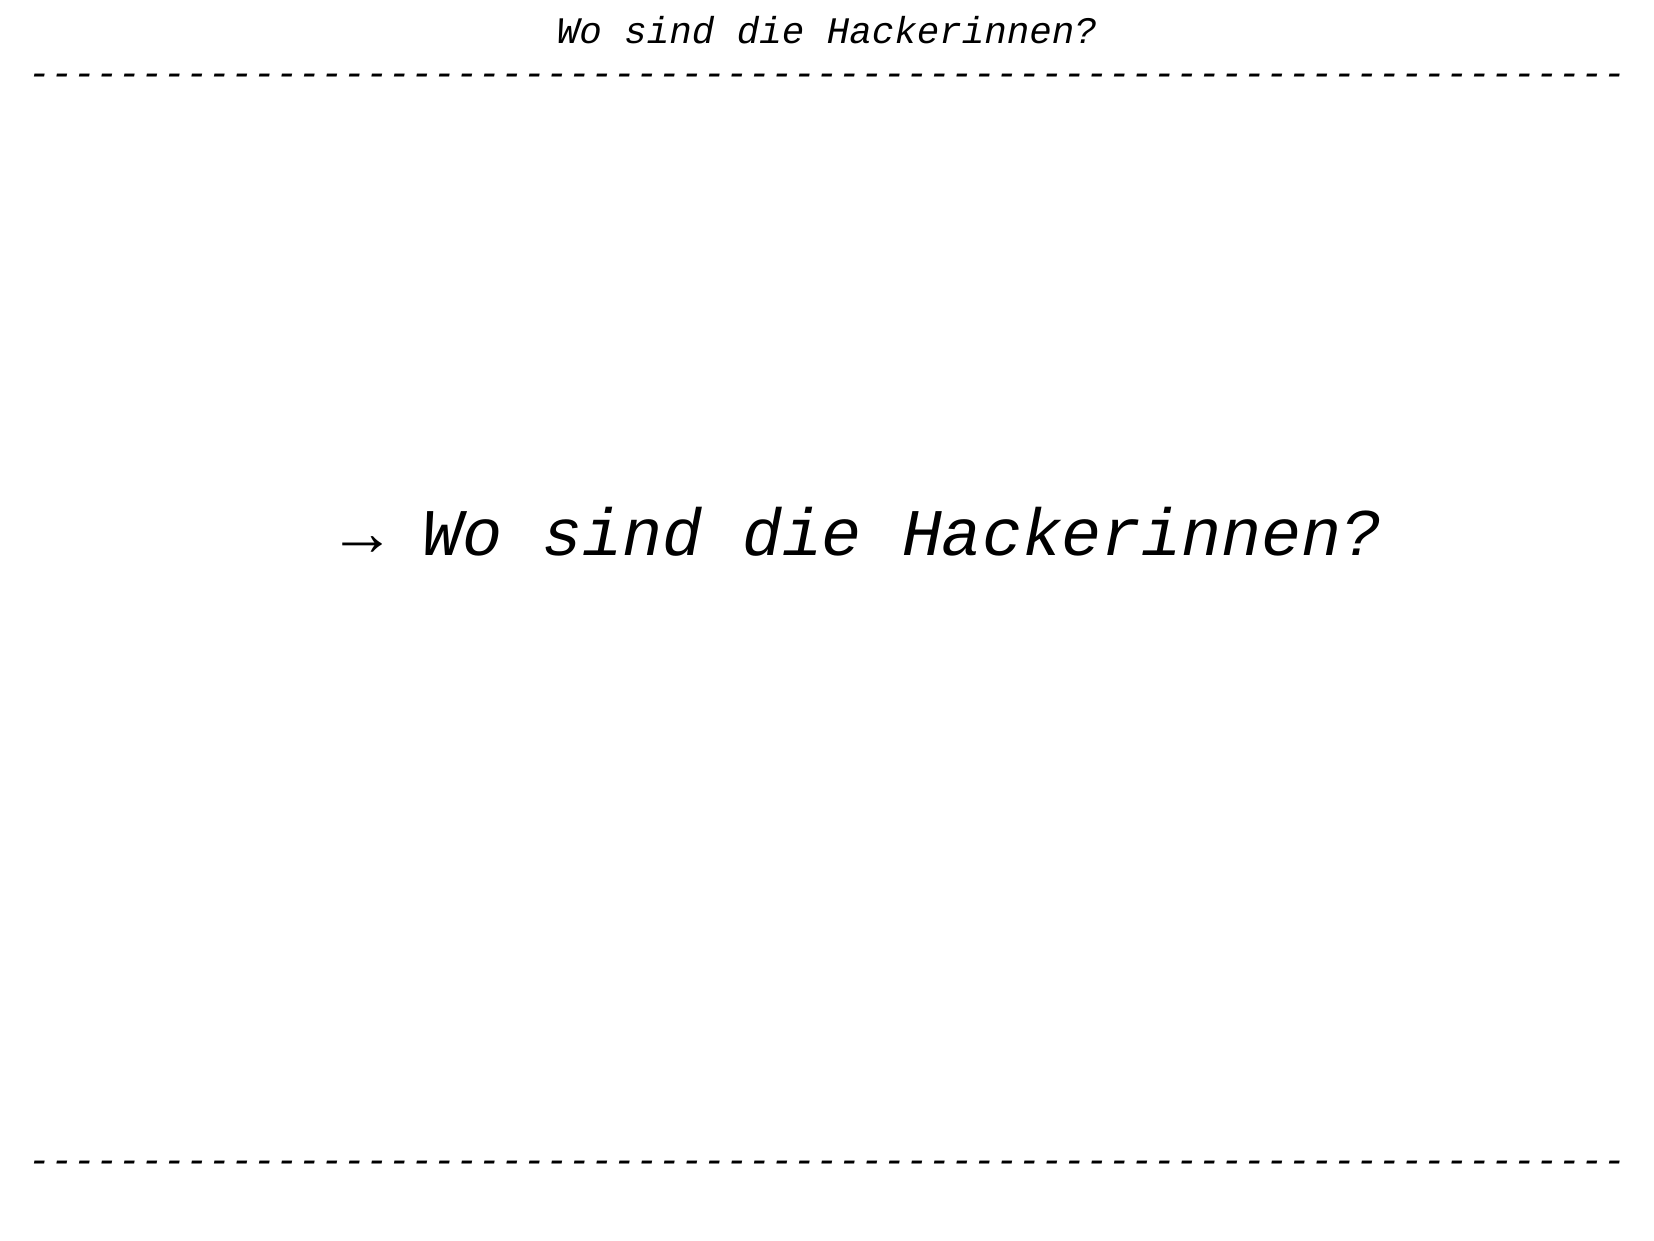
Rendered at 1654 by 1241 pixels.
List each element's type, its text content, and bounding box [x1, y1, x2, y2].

title ----------------------------------------------------------------------- [0, 1098, 1654, 1184]
title Wo sind die Hackerinnen? ----------------------------------------------------------------------- [0, 12, 1654, 98]
list → Wo sind die Hackerinnen? [82, 290, 1571, 1098]
